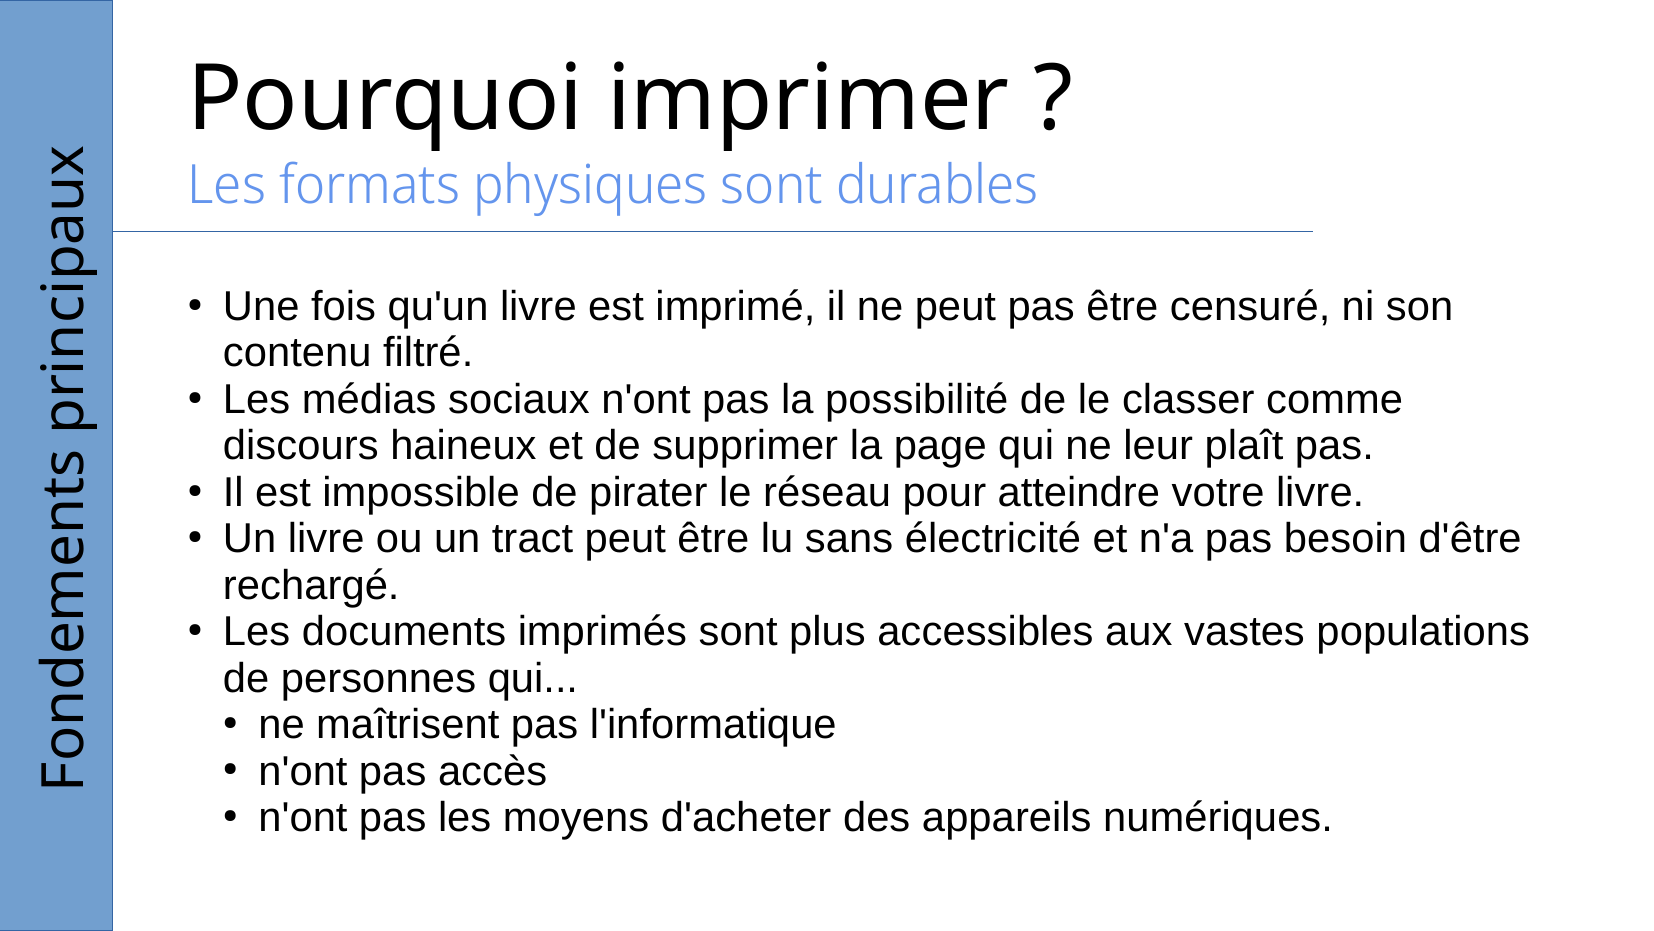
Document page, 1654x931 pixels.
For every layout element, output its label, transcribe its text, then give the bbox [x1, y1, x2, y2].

title Pourquoi imprimer ? [187, 33, 1571, 125]
subtitle Une fois qu'un livre est imprimé, il ne peut pas être censuré, ni son contenu filtré. Les médias sociaux n'ont pas la possibilité de le classer comme discours haineux et de supprimer la page qui ne leur plaît pas. Il est impossible de pirater le réseau pour atteindre votre livre. Un livre ou un tract peut être lu sans électricité et n'a pas besoin d'être rechargé. Les documents imprimés sont plus accessibles aux vastes populations de personnes qui... ne maîtrisent pas l'informatique n'ont pas accès n'ont pas les moyens d'acheter des appareils numériques. [187, 282, 1538, 887]
text_box [0, 0, 113, 931]
title Les formats physiques sont durables [187, 125, 1571, 239]
text_box Fondements principaux [13, 37, 105, 901]
